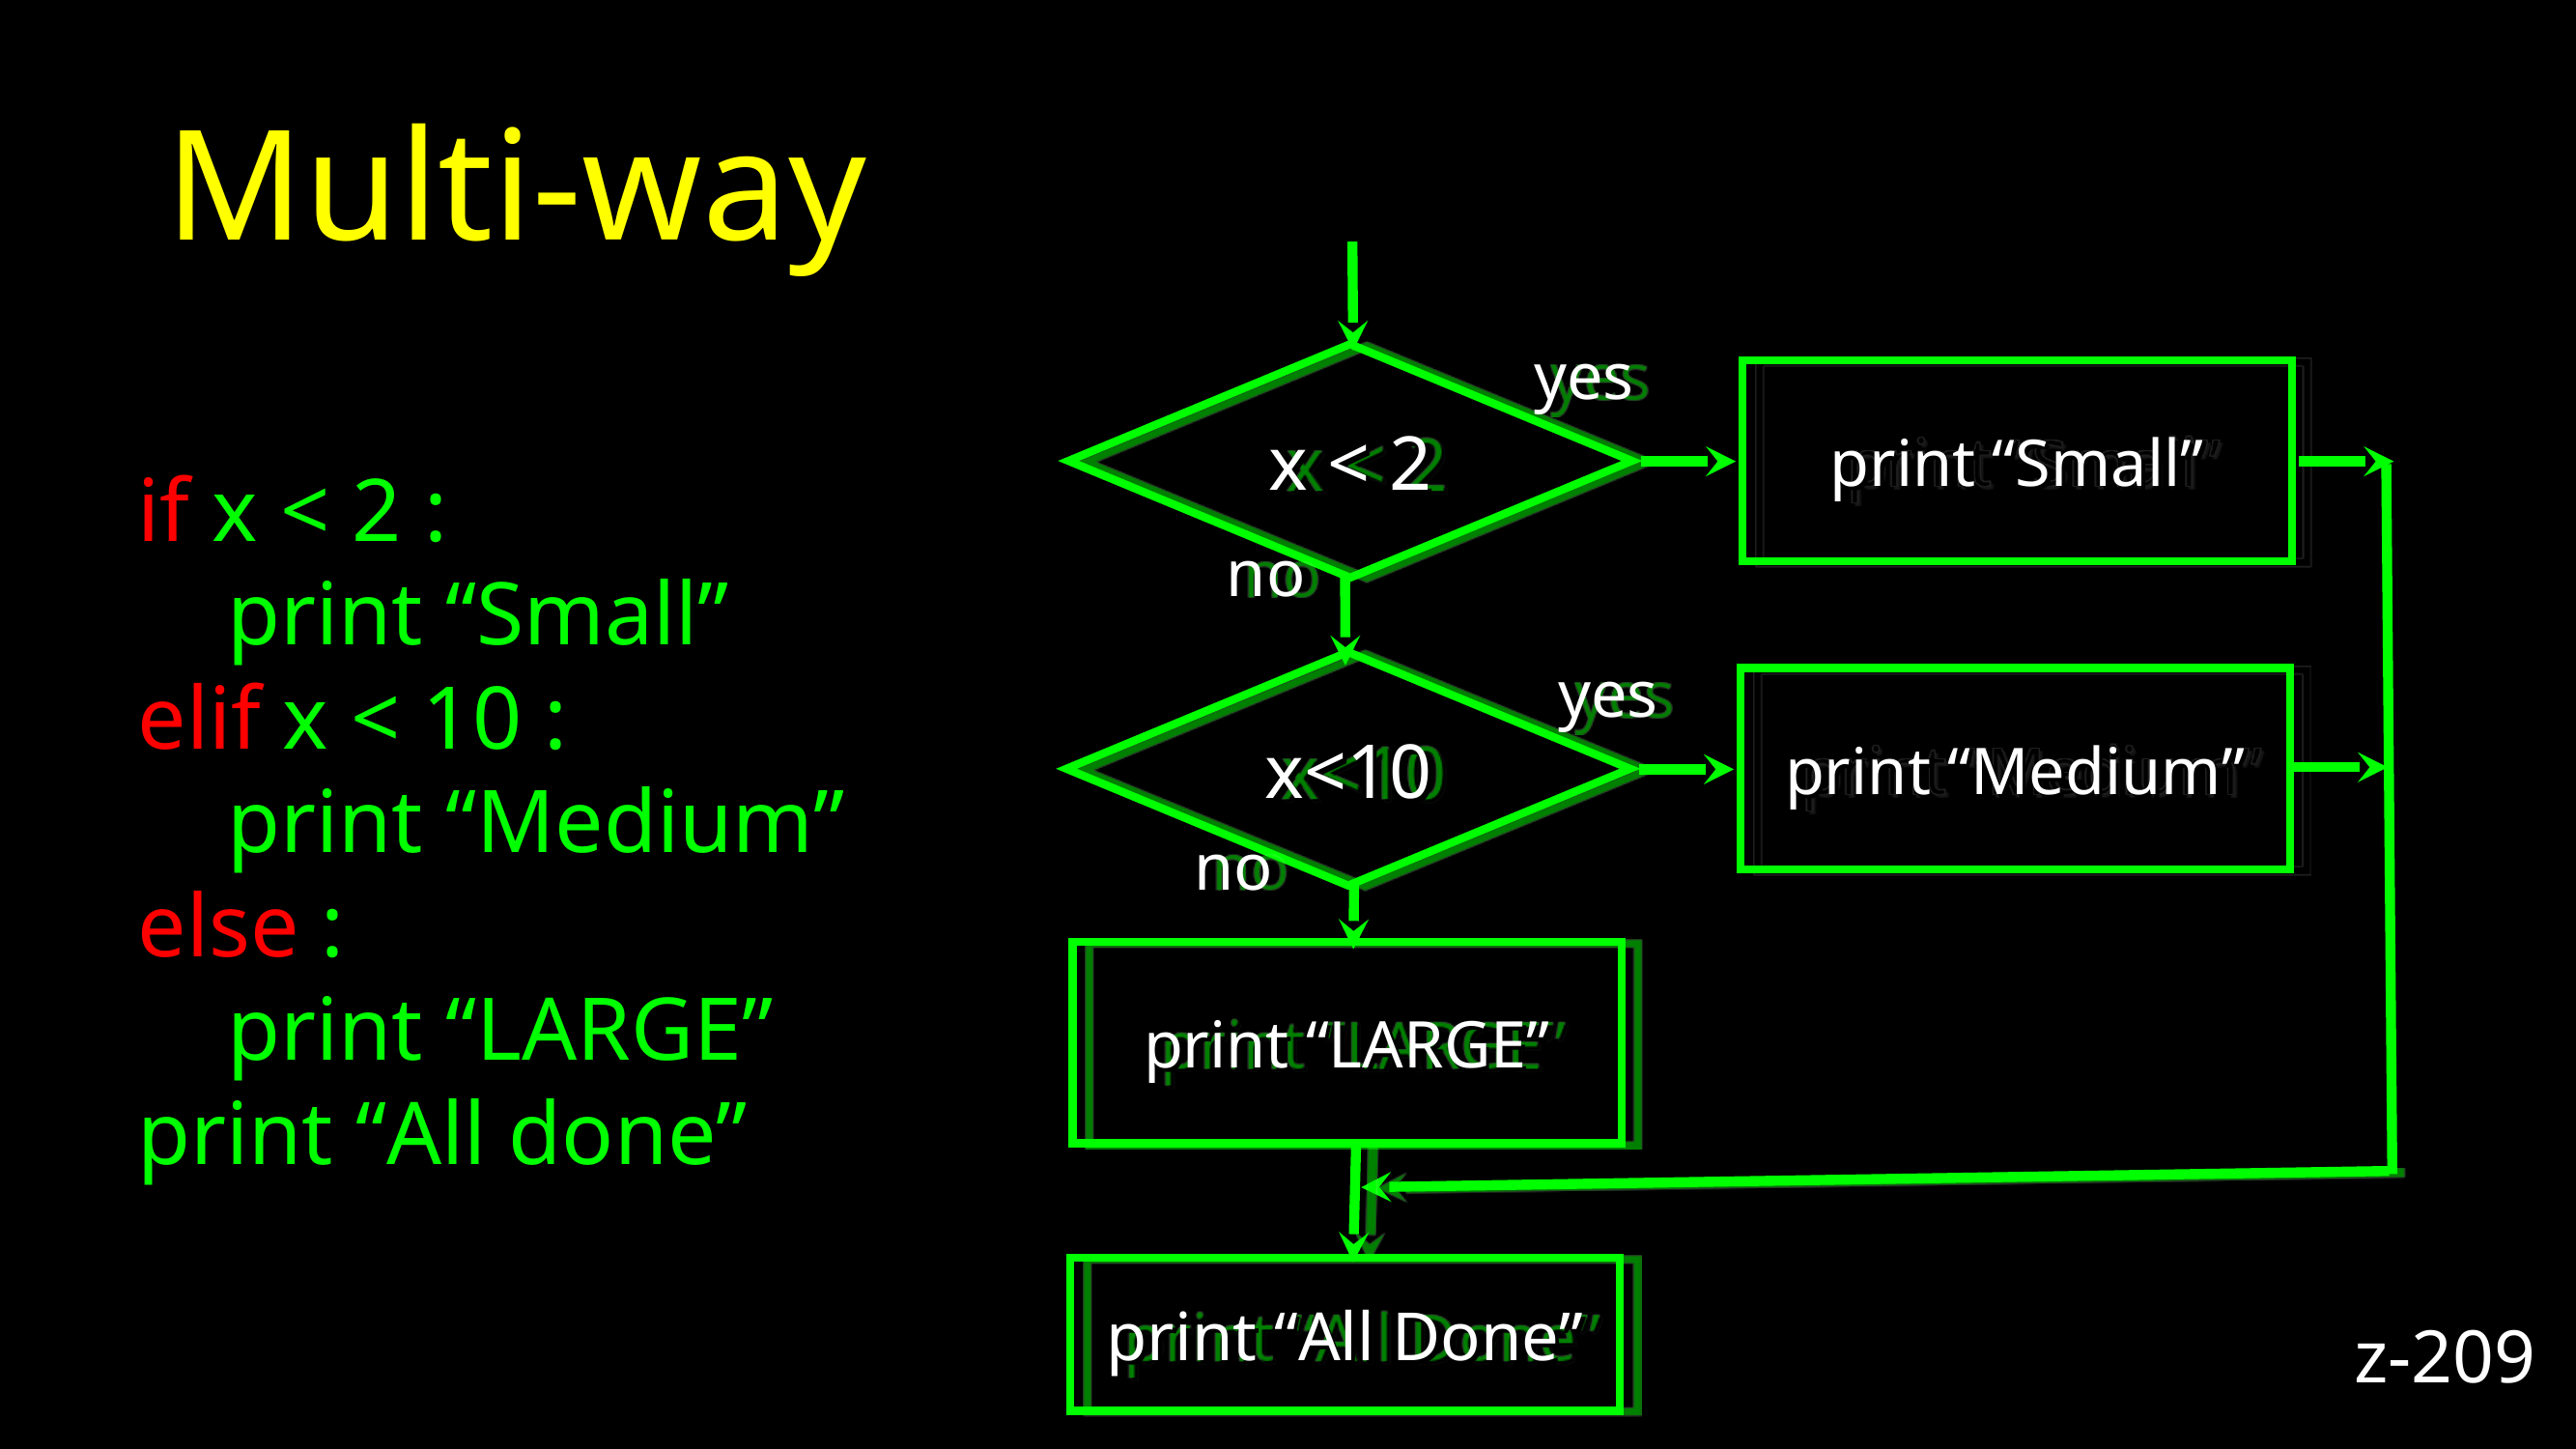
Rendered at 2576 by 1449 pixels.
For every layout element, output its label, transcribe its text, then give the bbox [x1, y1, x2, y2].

text_box z-209 [2354, 1309, 2536, 1398]
text_box if x < 2 : print “Small” elif x < 10 : print “Medium” else : print “LARGE” print “All done” [137, 454, 845, 1182]
text_box no [1194, 825, 1274, 903]
text_box no [1226, 531, 1306, 610]
text_box yes [1534, 365, 1547, 412]
text_box x<10 [1066, 653, 1630, 886]
text_box print “Medium” [1741, 668, 2290, 870]
text_box print “LARGE” [1072, 942, 1623, 1144]
text_box yes [1534, 334, 1634, 412]
text_box x < 2 [1068, 344, 1632, 578]
text_box yes [1558, 652, 1659, 730]
text_box yes [1558, 683, 1571, 730]
text_box print “Small” [1742, 359, 2292, 562]
title Multi-way [88, 48, 945, 310]
text_box print “All Done” [1070, 1258, 1621, 1411]
